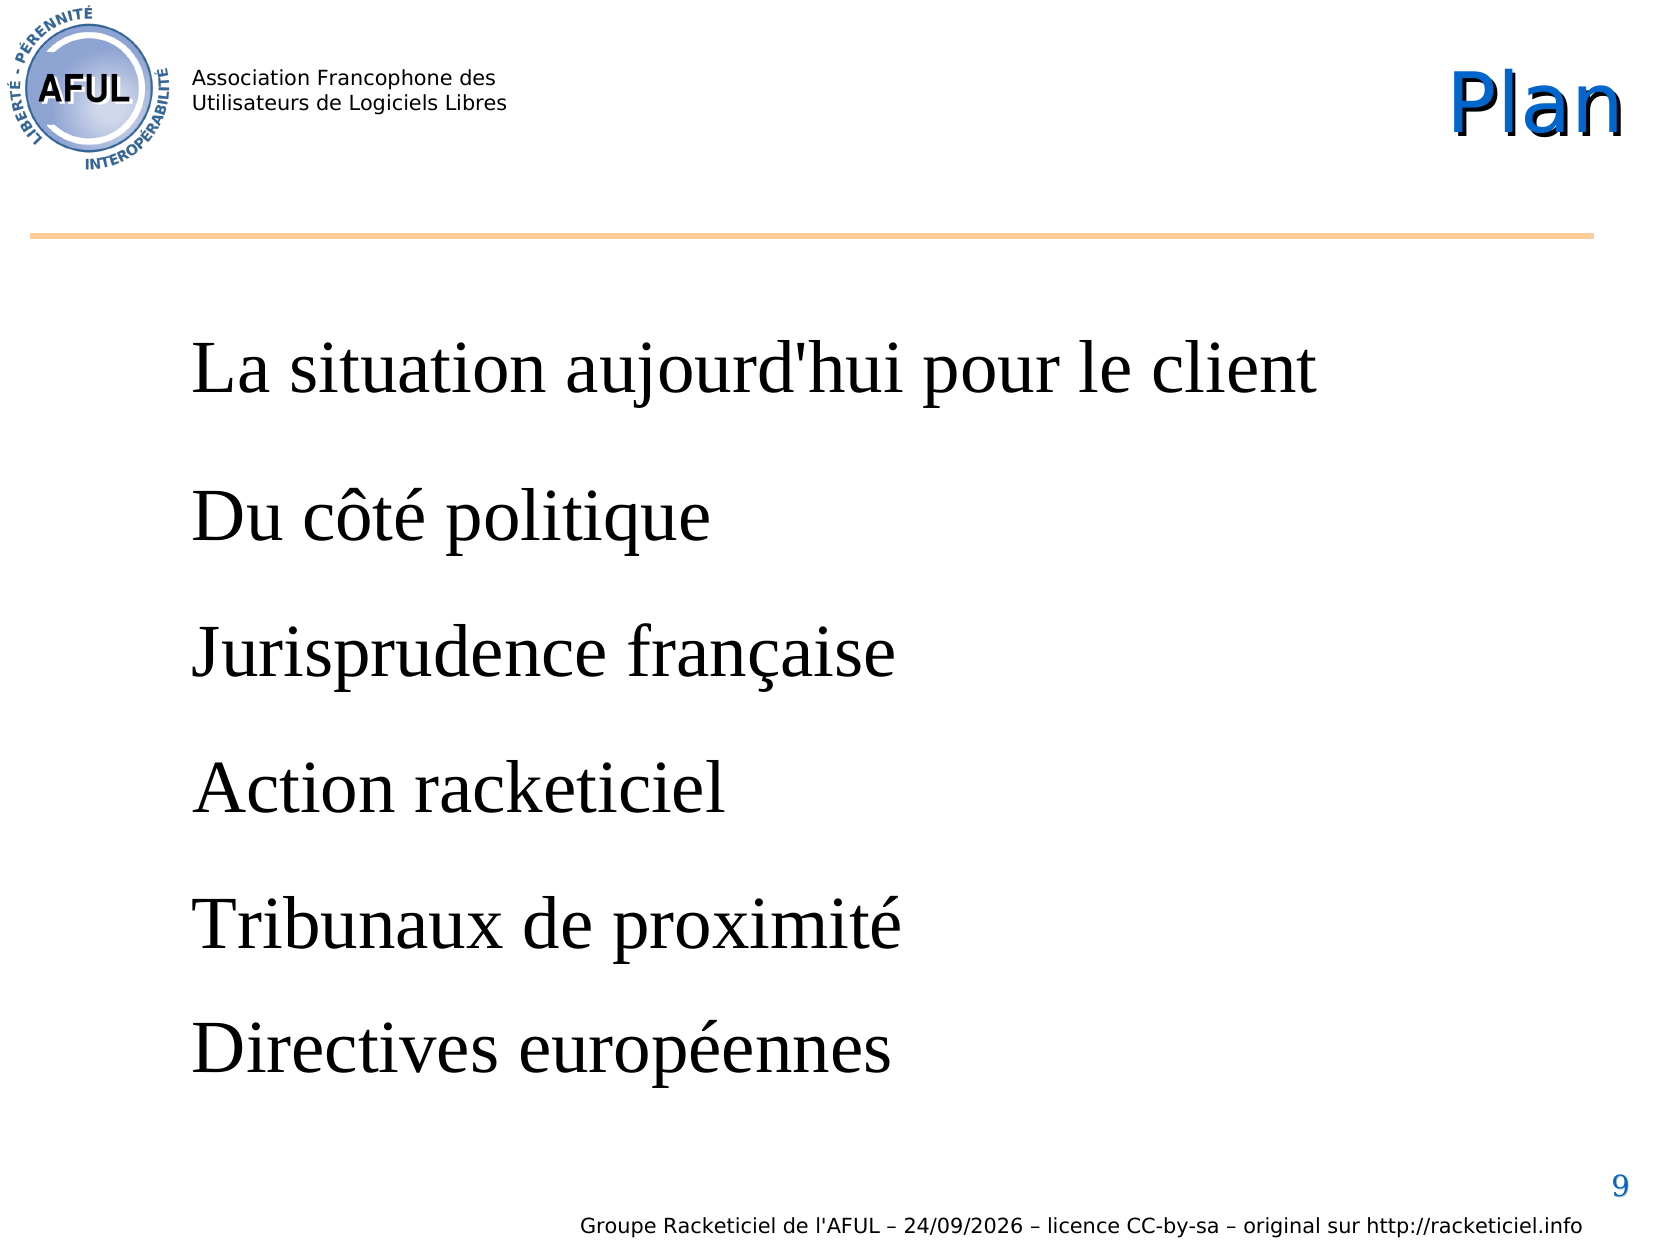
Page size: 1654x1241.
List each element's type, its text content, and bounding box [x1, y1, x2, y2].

text_box Directives européennes [177, 998, 909, 1104]
text_box La situation aujourd'hui pour le client [177, 318, 1334, 425]
text_box Tribunaux de proximité [177, 874, 919, 980]
title Plan [501, 7, 1625, 200]
text_box Jurisprudence française [177, 602, 913, 708]
text_box Action racketiciel [177, 738, 742, 844]
picture [0, 0, 178, 178]
text_box Du côté politique [177, 466, 728, 573]
